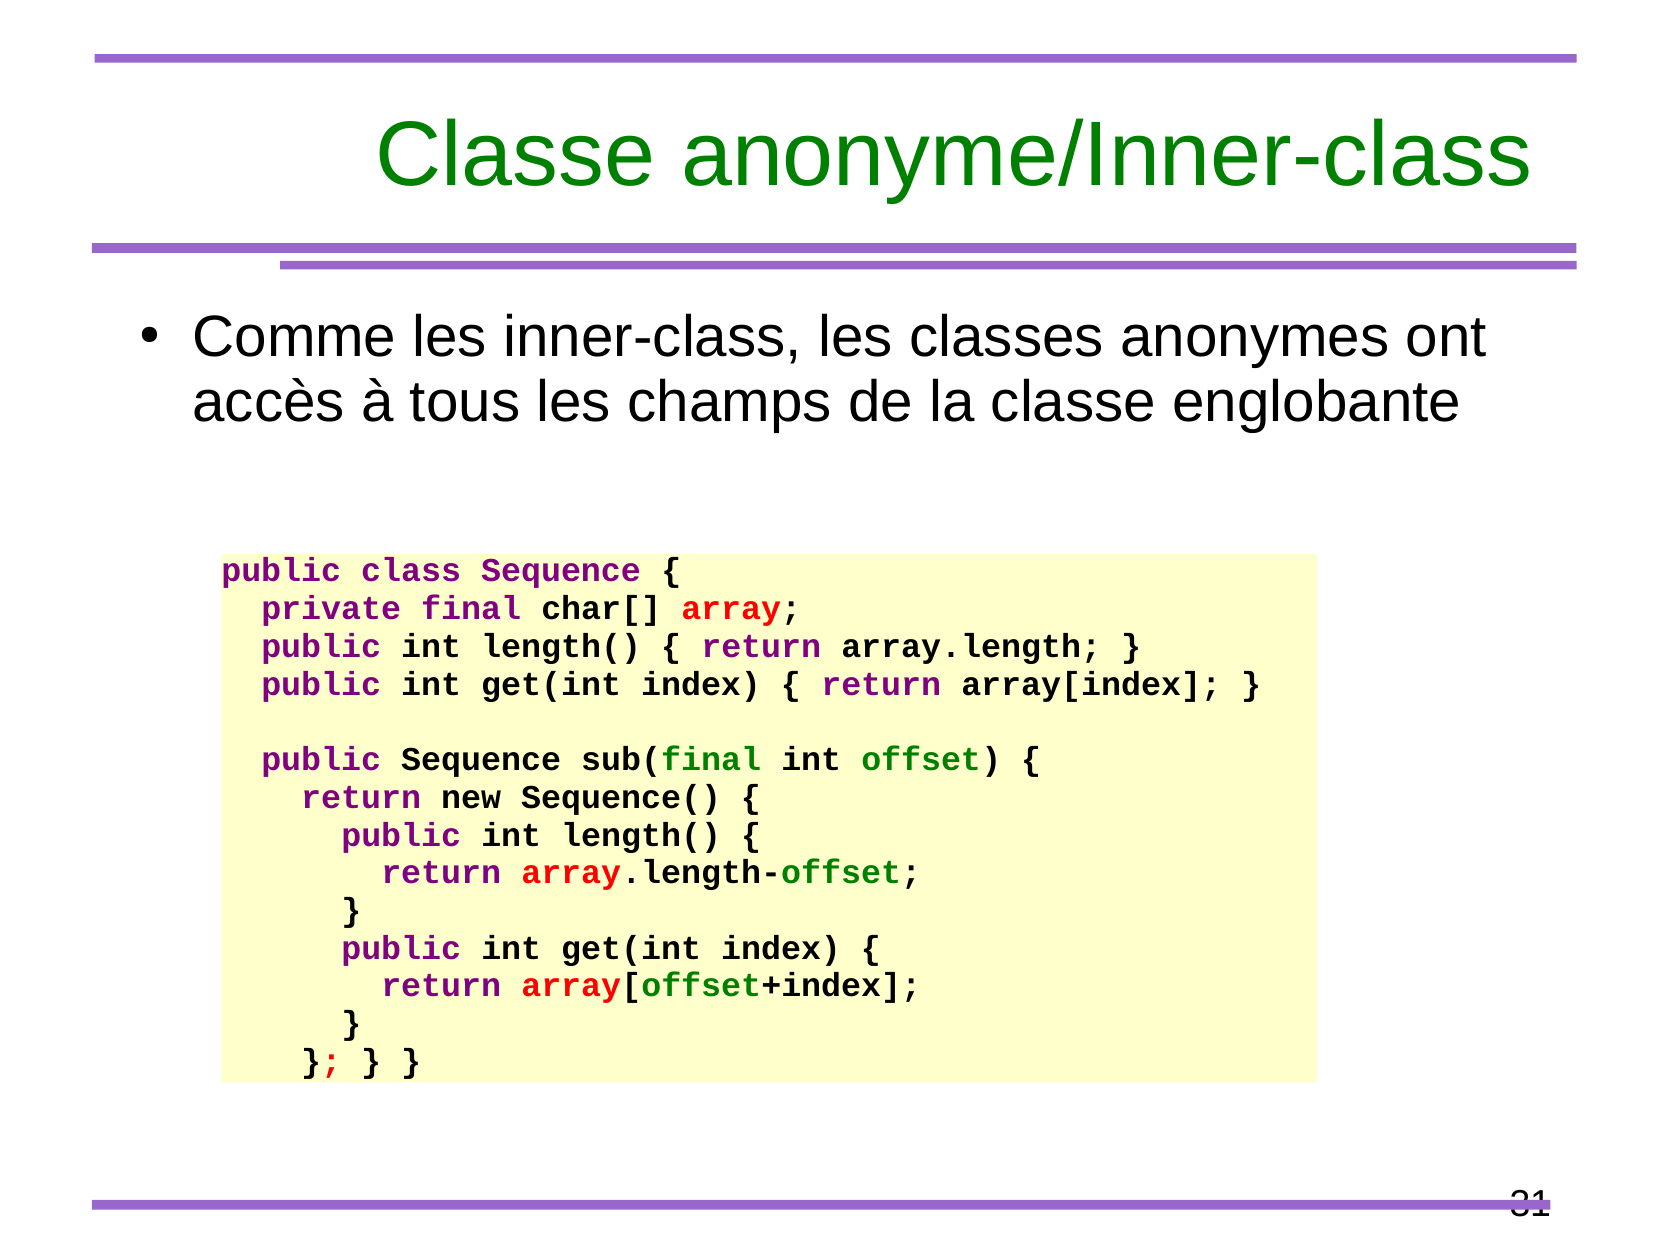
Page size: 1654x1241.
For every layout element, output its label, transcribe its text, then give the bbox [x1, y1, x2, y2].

list Comme les inner-class, les classes anonymes ont accès à tous les champs de la classe englobante [121, 303, 1534, 824]
text_box public class Sequence { private final char[] array; public int length() { return array.length; } public int get(int index) { return array[index]; } public Sequence sub(final int offset) { return new Sequence() { public int length() { return array.length-offset; } public int get(int index) { return array[offset+index]; } }; } } [221, 554, 1317, 1083]
title Classe anonyme/Inner-class [121, 49, 1534, 257]
